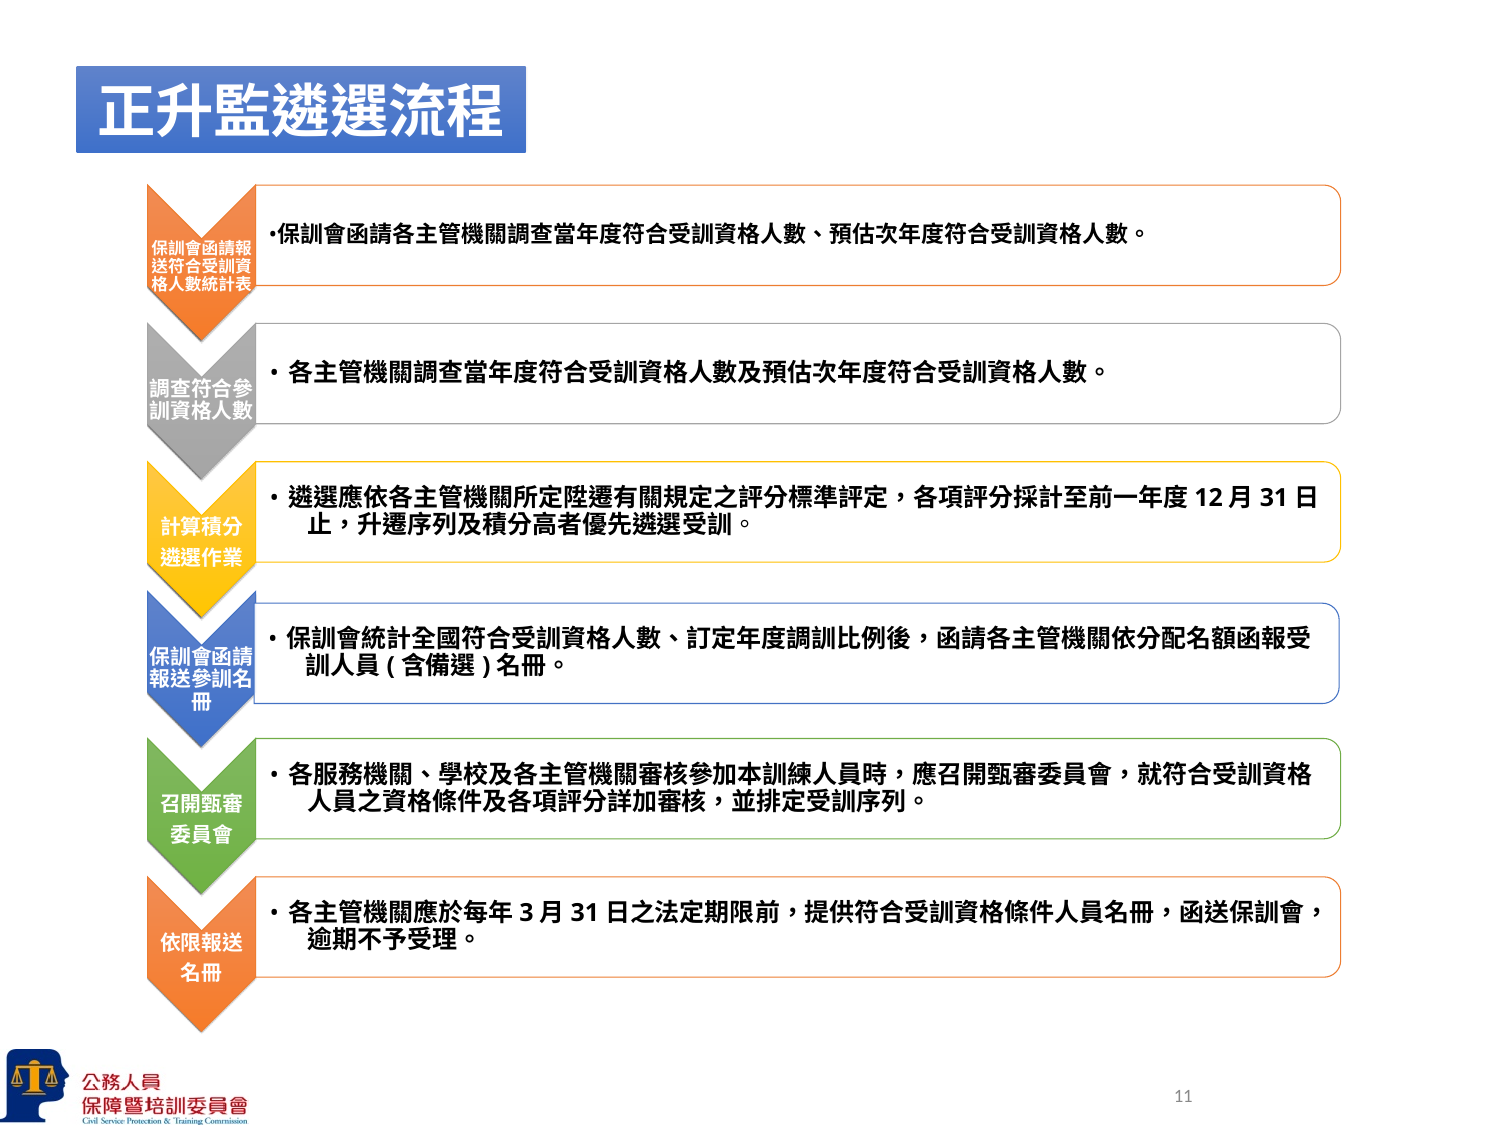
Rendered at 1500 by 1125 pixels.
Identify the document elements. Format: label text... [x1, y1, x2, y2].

text_box 正升監遴選流程 [76, 66, 526, 153]
text_box 調查符合參訓資格人數 [147, 323, 256, 478]
text_box 保訓會函請報送符合受訓資格人數統計表 [147, 185, 256, 340]
text_box 保訓會統計全國符合受訓資格人數、訂定年度調訓比例後，函請各主管機關依分配名額函報受訓人員(含備選)名冊。 [254, 603, 1340, 704]
text_box 依限報送 名冊 [147, 876, 255, 1032]
text_box 召開甄審 委員會 [147, 738, 256, 893]
text_box 各主管機關調查當年度符合受訓資格人數及預估次年度符合受訓資格人數。 [255, 323, 1341, 424]
text_box 各服務機關、學校及各主管機關審核參加本訓練人員時，應召開甄審委員會，就符合受訓資格人員之資格條件及各項評分詳加審核，並排定受訓序列。 [255, 738, 1341, 839]
text_box 計算積分 遴選作業 [147, 461, 255, 617]
text_box 保訓會函請報送參訓名冊 [147, 591, 256, 746]
text_box 11 [1158, 1065, 1497, 1125]
text_box 各主管機關應於每年3月31日之法定期限前，提供符合受訓資格條件人員名冊，函送保訓會，逾期不予受理。 [255, 876, 1341, 978]
text_box 遴選應依各主管機關所定陞遷有關規定之評分標準評定，各項評分採計至前一年度12月31日止，升遷序列及積分高者優先遴選受訓。 [255, 461, 1341, 563]
text_box 保訓會函請各主管機關調查當年度符合受訓資格人數、預估次年度符合受訓資格人數。 [255, 185, 1341, 286]
